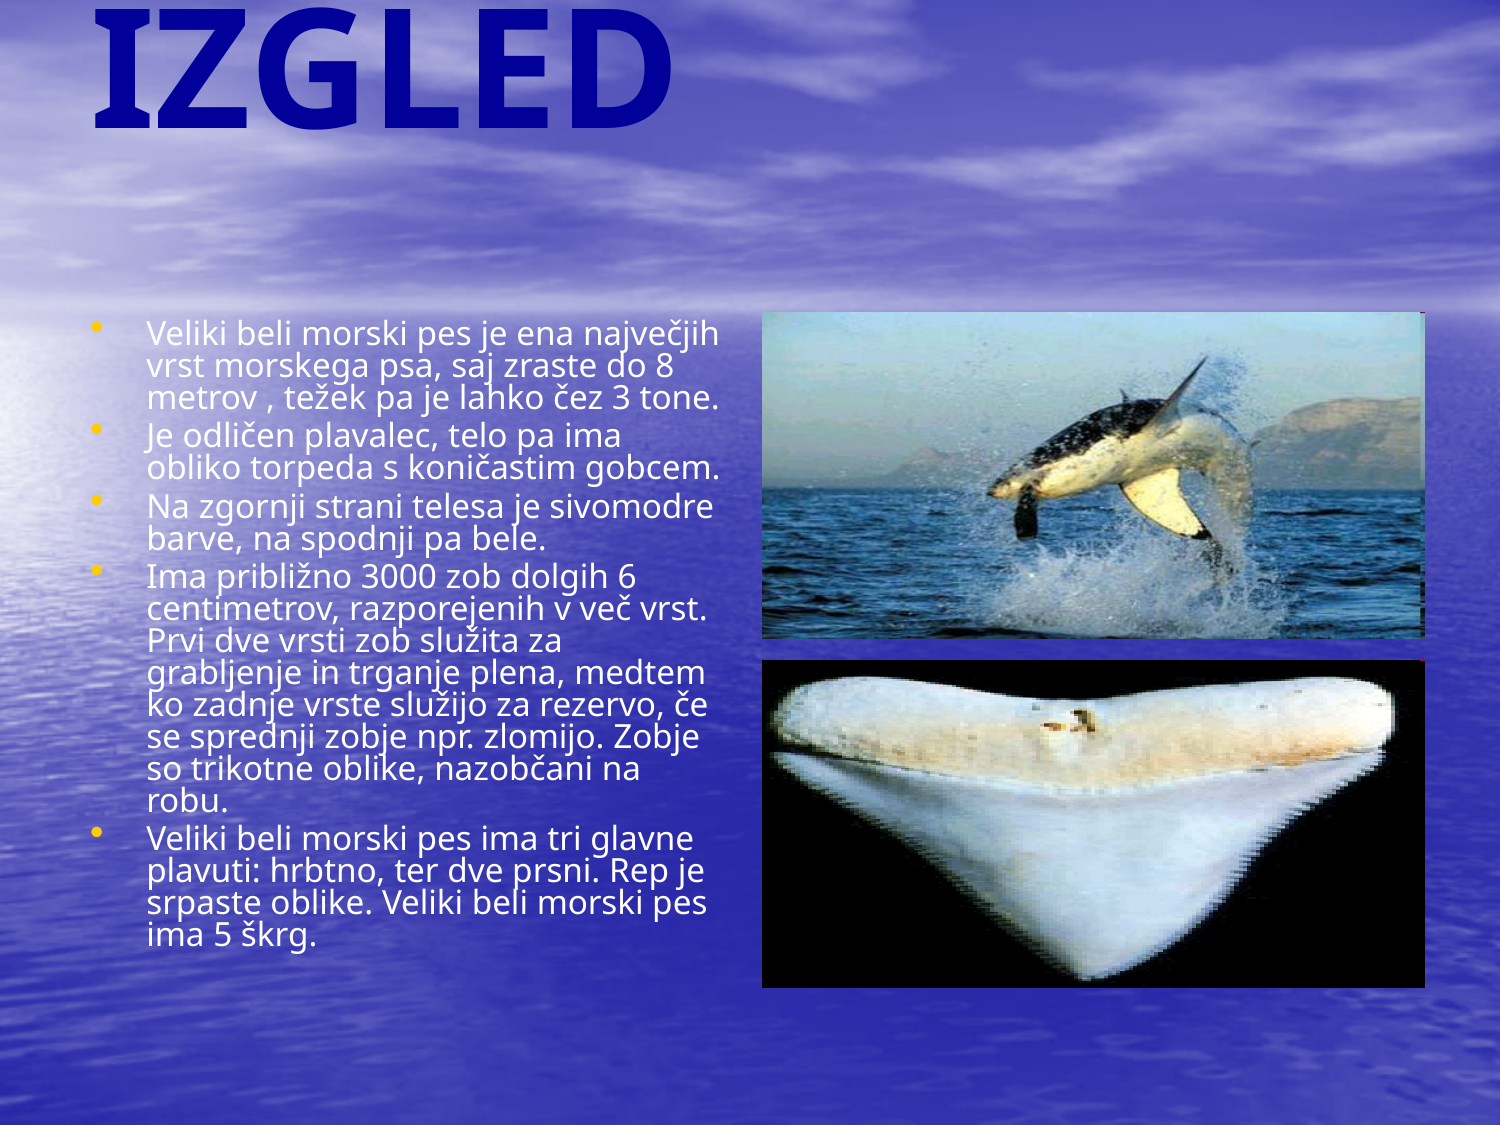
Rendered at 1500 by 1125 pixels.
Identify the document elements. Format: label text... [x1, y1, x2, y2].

list Veliki beli morski pes je ena največjih vrst morskega psa, saj zraste do 8 metrov , težek pa je lahko čez 3 tone. Je odličen plavalec, telo pa ima obliko torpeda s koničastim gobcem. Na zgornji strani telesa je sivomodre barve, na spodnji pa bele. Ima približno 3000 zob dolgih 6 centimetrov, razporejenih v več vrst. Prvi dve vrsti zob služita za grabljenje in trganje plena, medtem ko zadnje vrste služijo za rezervo, če se sprednji zobje npr. zlomijo. Zobje so trikotne oblike, nazobčani na robu. Veliki beli morski pes ima tri glavne plavuti: hrbtno, ter dve prsni. Rep je srpaste oblike. Veliki beli morski pes ima 5 škrg. [75, 312, 738, 988]
title IZGLED [75, 47, 1425, 275]
picture [0, 0, 1500, 1125]
